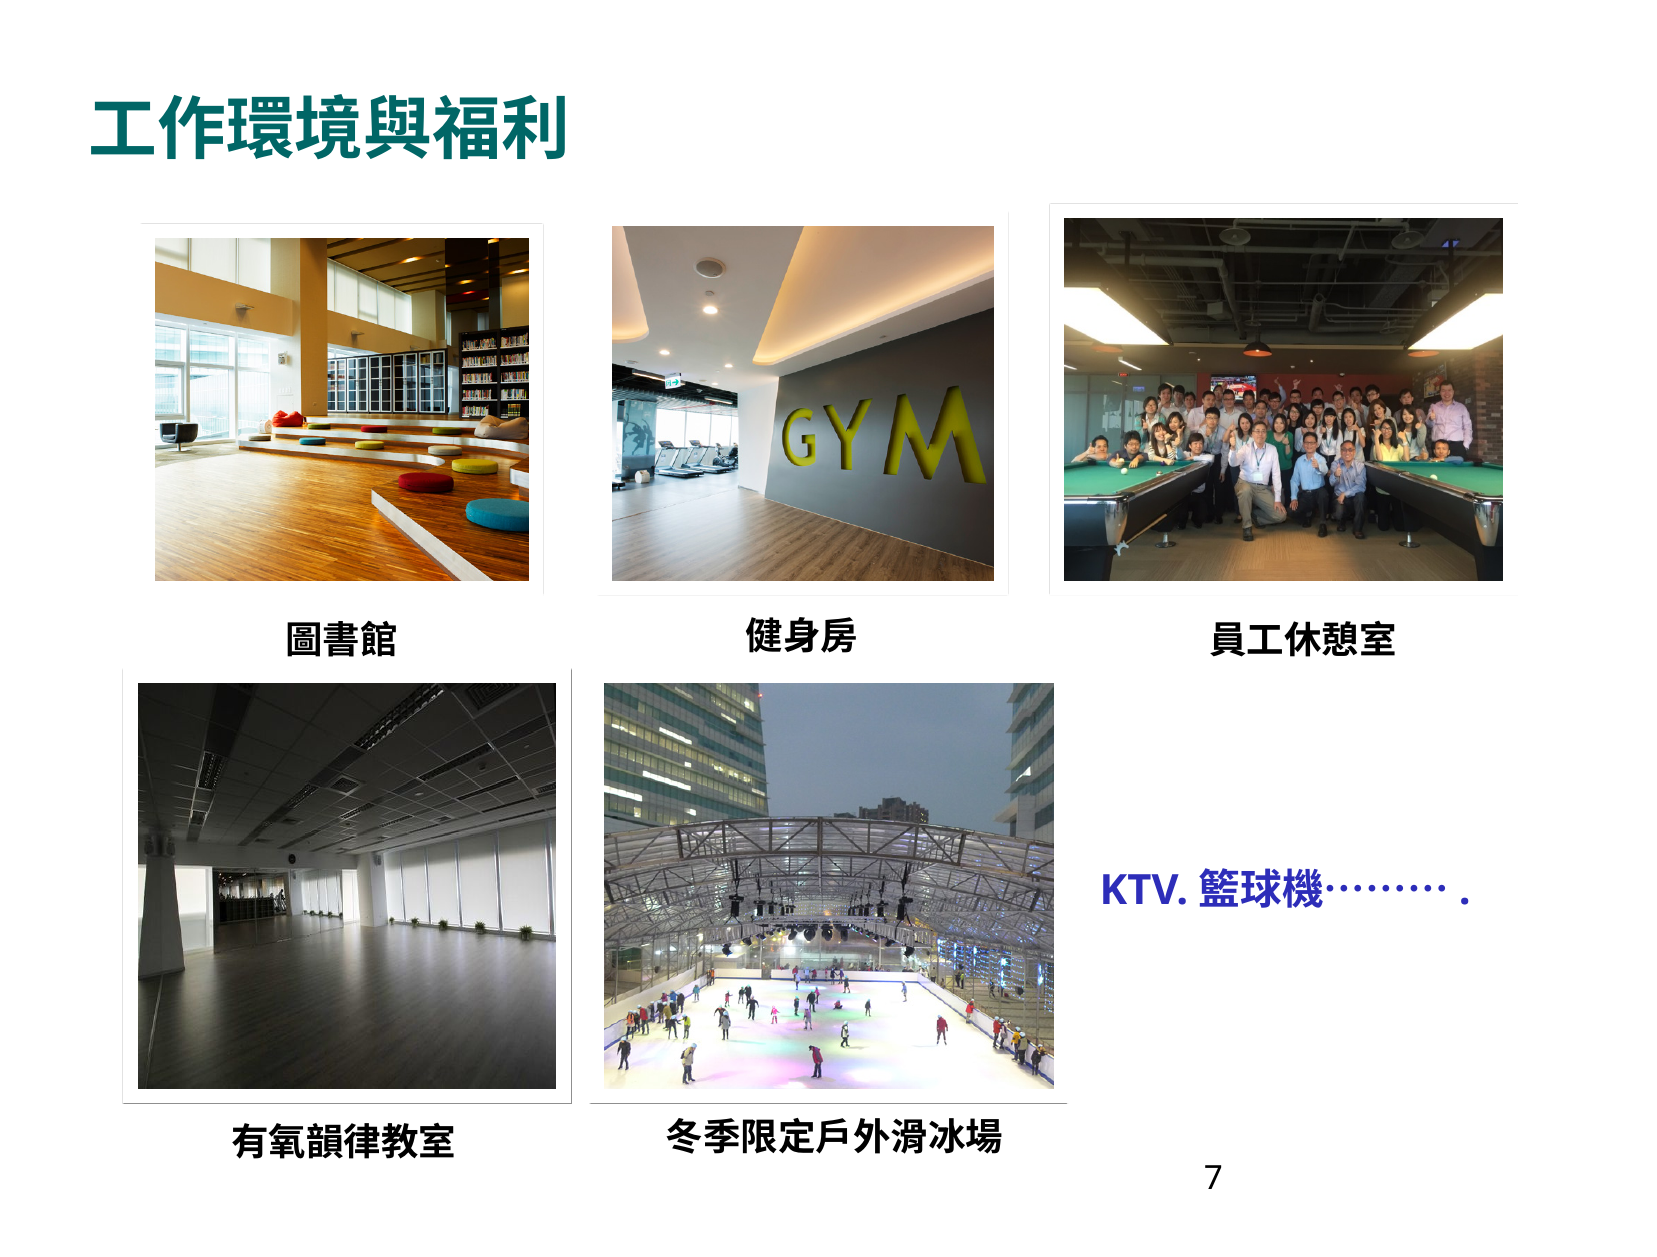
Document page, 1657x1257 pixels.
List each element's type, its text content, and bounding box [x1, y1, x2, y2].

picture [603, 682, 1055, 1089]
text_box 健身房 [731, 604, 873, 665]
text_box 冬季限定戶外滑冰場 [651, 1106, 1019, 1166]
picture [154, 238, 529, 581]
picture [1064, 218, 1504, 581]
title 工作環境與福利 [72, 49, 1480, 203]
picture [137, 682, 557, 1089]
text_box 員工休憩室 [1194, 609, 1412, 669]
text_box 圖書館 [220, 609, 464, 668]
text_box KTV.籃球機………. [1084, 856, 1572, 921]
picture [611, 225, 994, 581]
text_box 有氧韻律教室 [216, 1111, 471, 1171]
slide_number 7 [1187, 1147, 1533, 1232]
